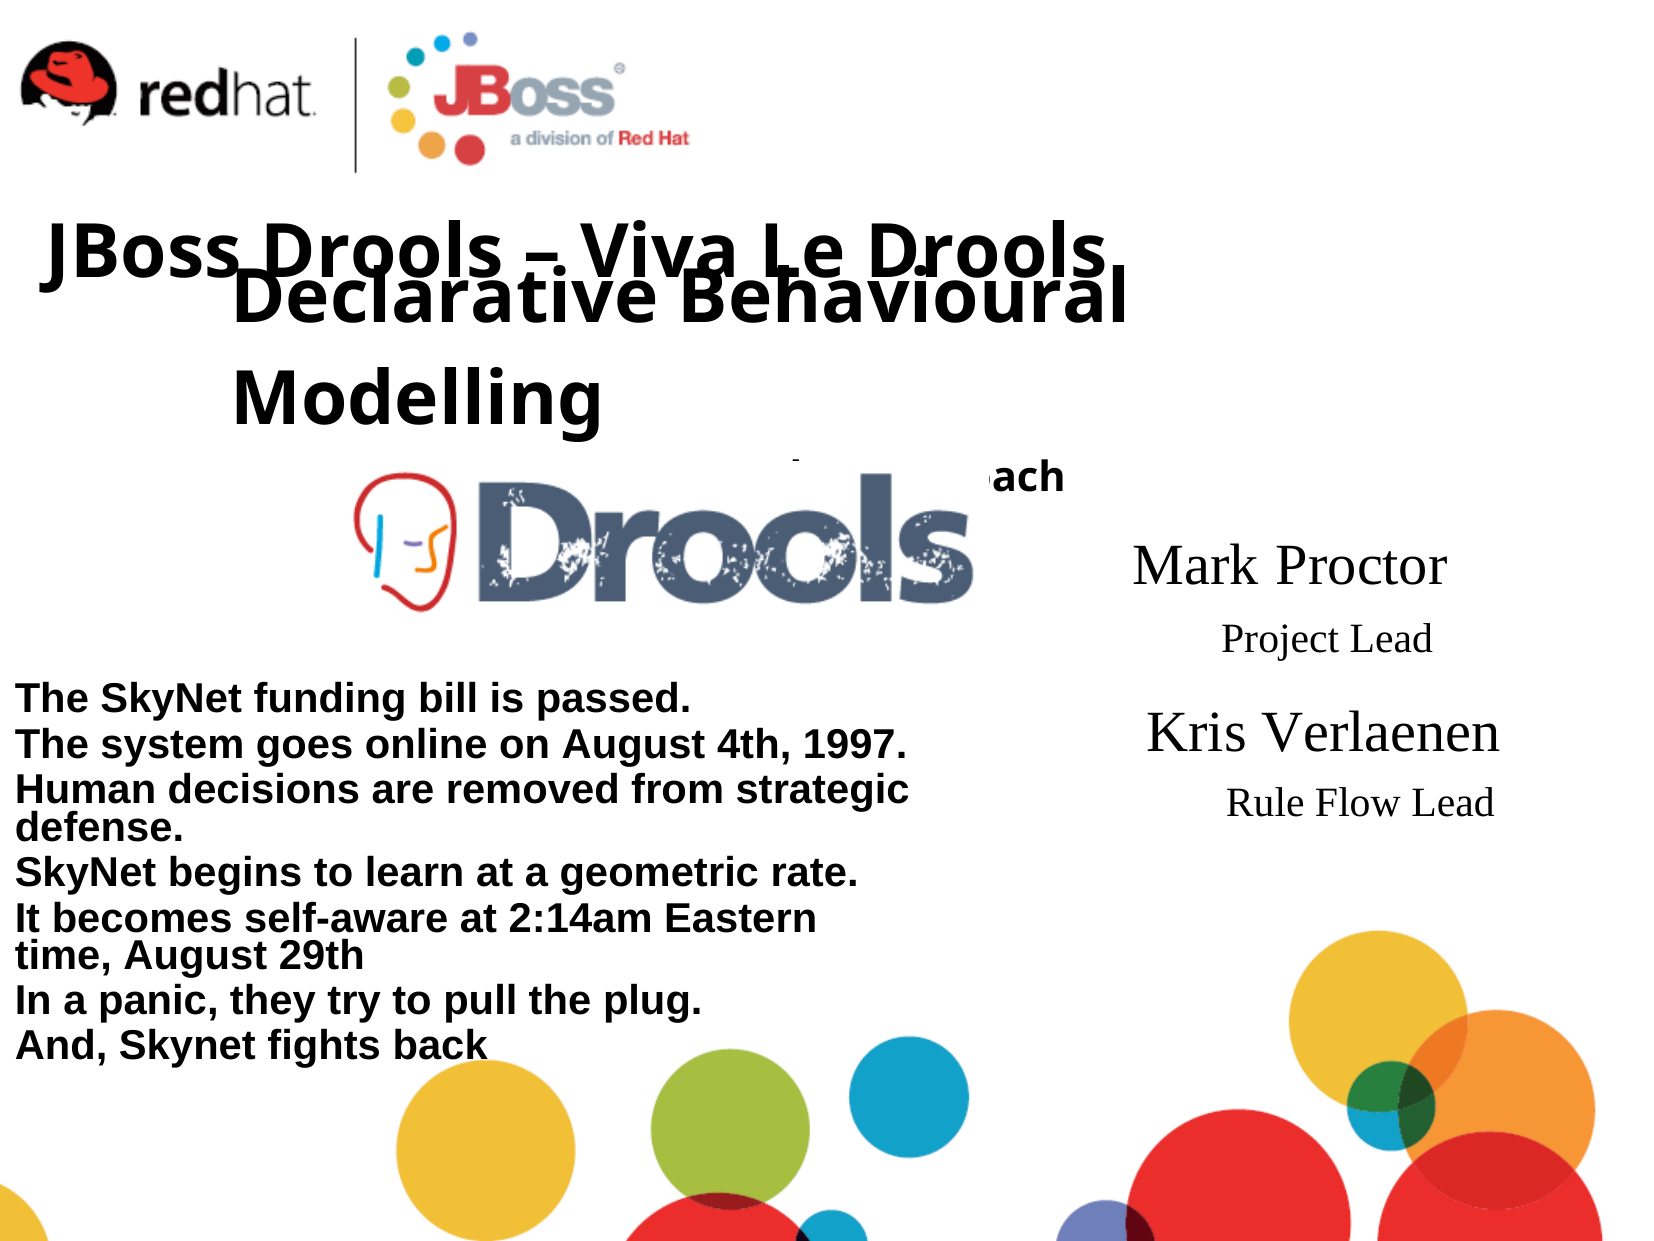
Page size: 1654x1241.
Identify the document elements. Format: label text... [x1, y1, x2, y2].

title JBoss Drools – Viva Le Drools [45, 186, 1158, 311]
text_box Declarative Behavioural Modelling An Integrated AI approach [230, 307, 1346, 438]
picture [0, 909, 1654, 1241]
picture [341, 461, 989, 619]
text_box Kris Verlaenen Rule Flow Lead [1038, 674, 1534, 850]
text_box The SkyNet funding bill is passed. The system goes online on August 4th, 1997. Human decisions are removed from strategic defense. SkyNet begins to learn at a geometric rate. It becomes self-aware at 2:14am Eastern time, August 29th In a panic, they try to pull the plug. And, Skynet fights back [0, 675, 939, 1118]
picture [13, 5, 699, 182]
text_box Mark Proctor Project Lead [1030, 505, 1475, 681]
